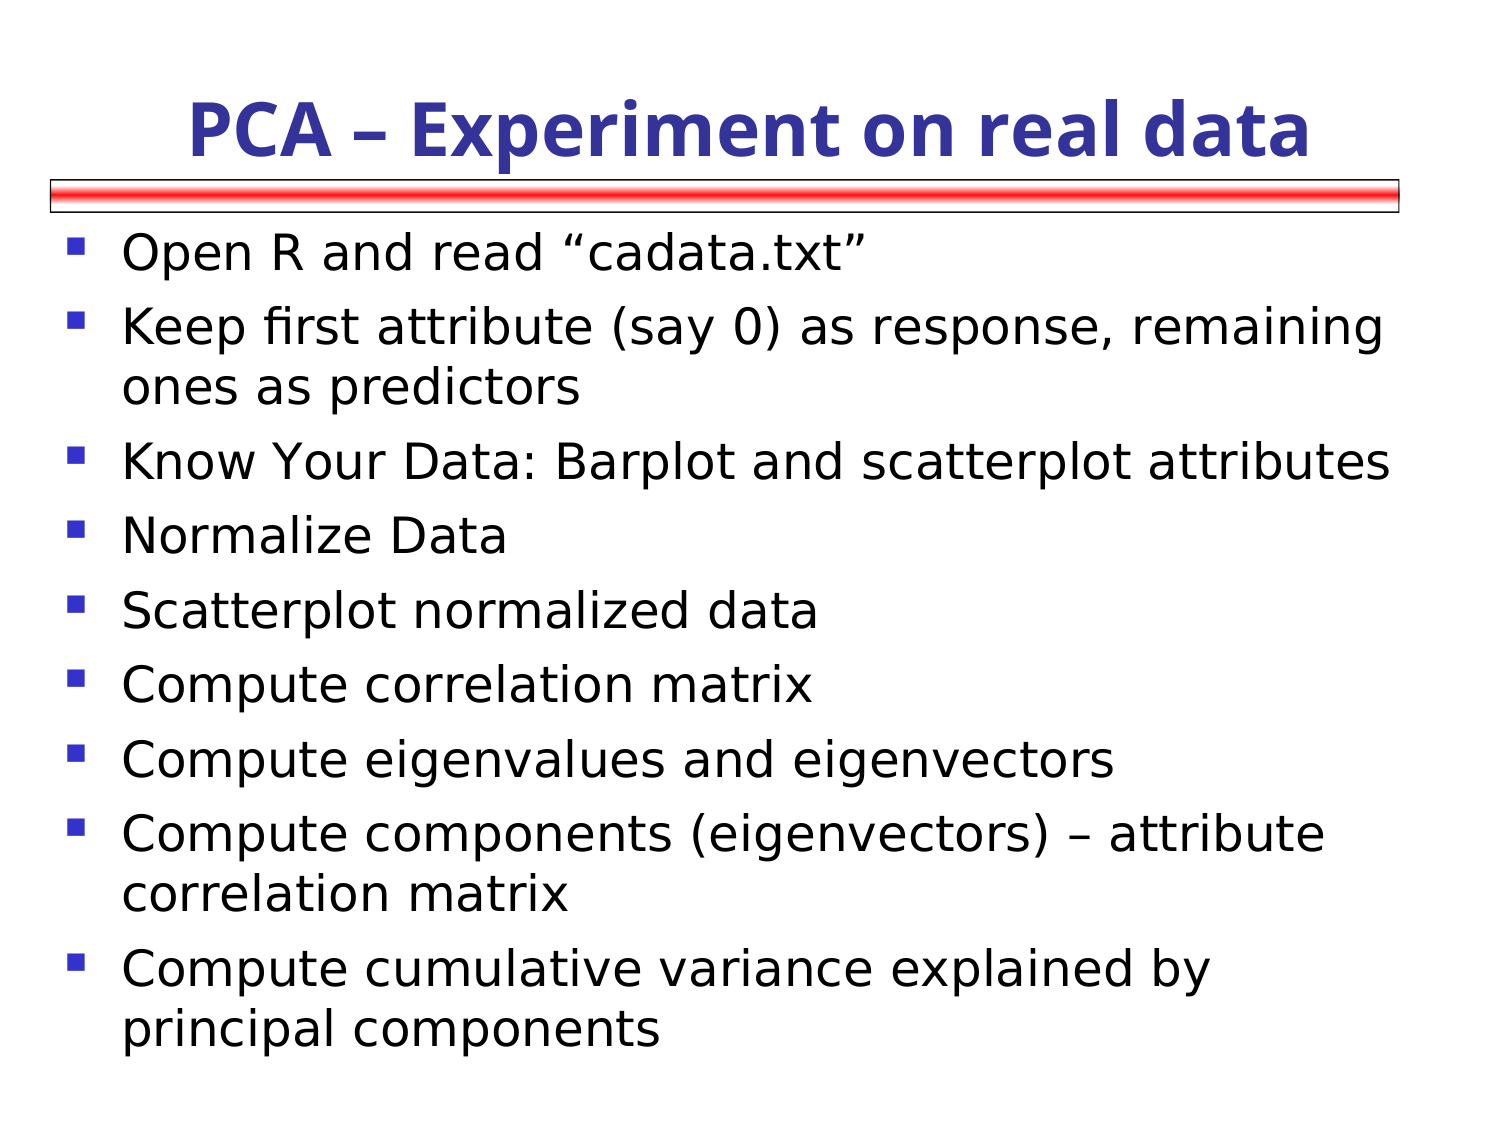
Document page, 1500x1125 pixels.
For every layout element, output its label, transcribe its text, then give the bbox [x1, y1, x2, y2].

list Open R and read “cadata.txt” Keep first attribute (say 0) as response, remaining ones as predictors Know Your Data: Barplot and scatterplot attributes Normalize Data Scatterplot normalized data Compute correlation matrix Compute eigenvalues and eigenvectors Compute components (eigenvectors) – attribute correlation matrix Compute cumulative variance explained by principal components [49, 212, 1425, 1081]
title PCA – Experiment on real data [0, 74, 1500, 180]
